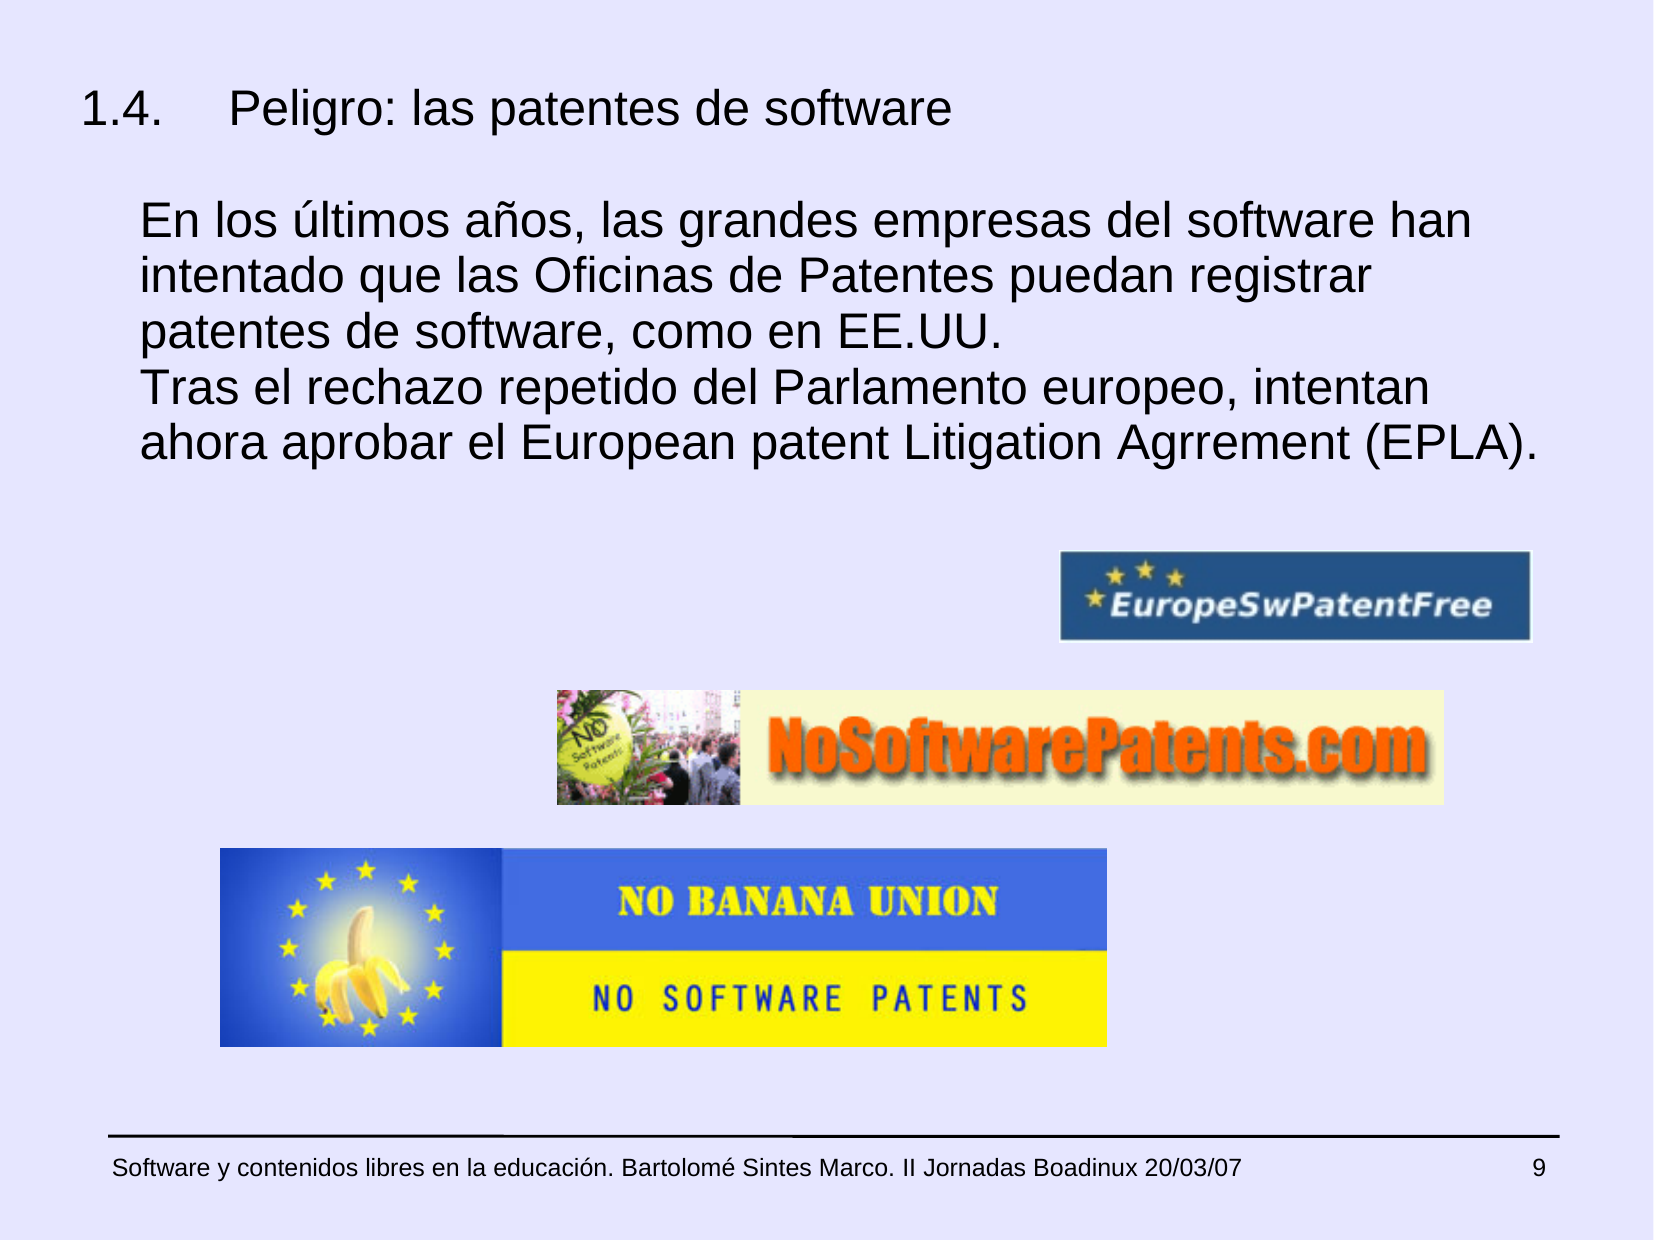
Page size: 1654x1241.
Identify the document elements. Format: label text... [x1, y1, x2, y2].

picture [1059, 550, 1533, 643]
picture [557, 690, 1444, 805]
text_box 1.4. Peligro: las patentes de software En los últimos años, las grandes empresas del software han intentado que las Oficinas de Patentes puedan registrar patentes de software, como en EE.UU. Tras el rechazo repetido del Parlamento europeo, intentan ahora aprobar el European patent Litigation Agrrement (EPLA). [80, 80, 1569, 694]
picture [220, 848, 1107, 1047]
